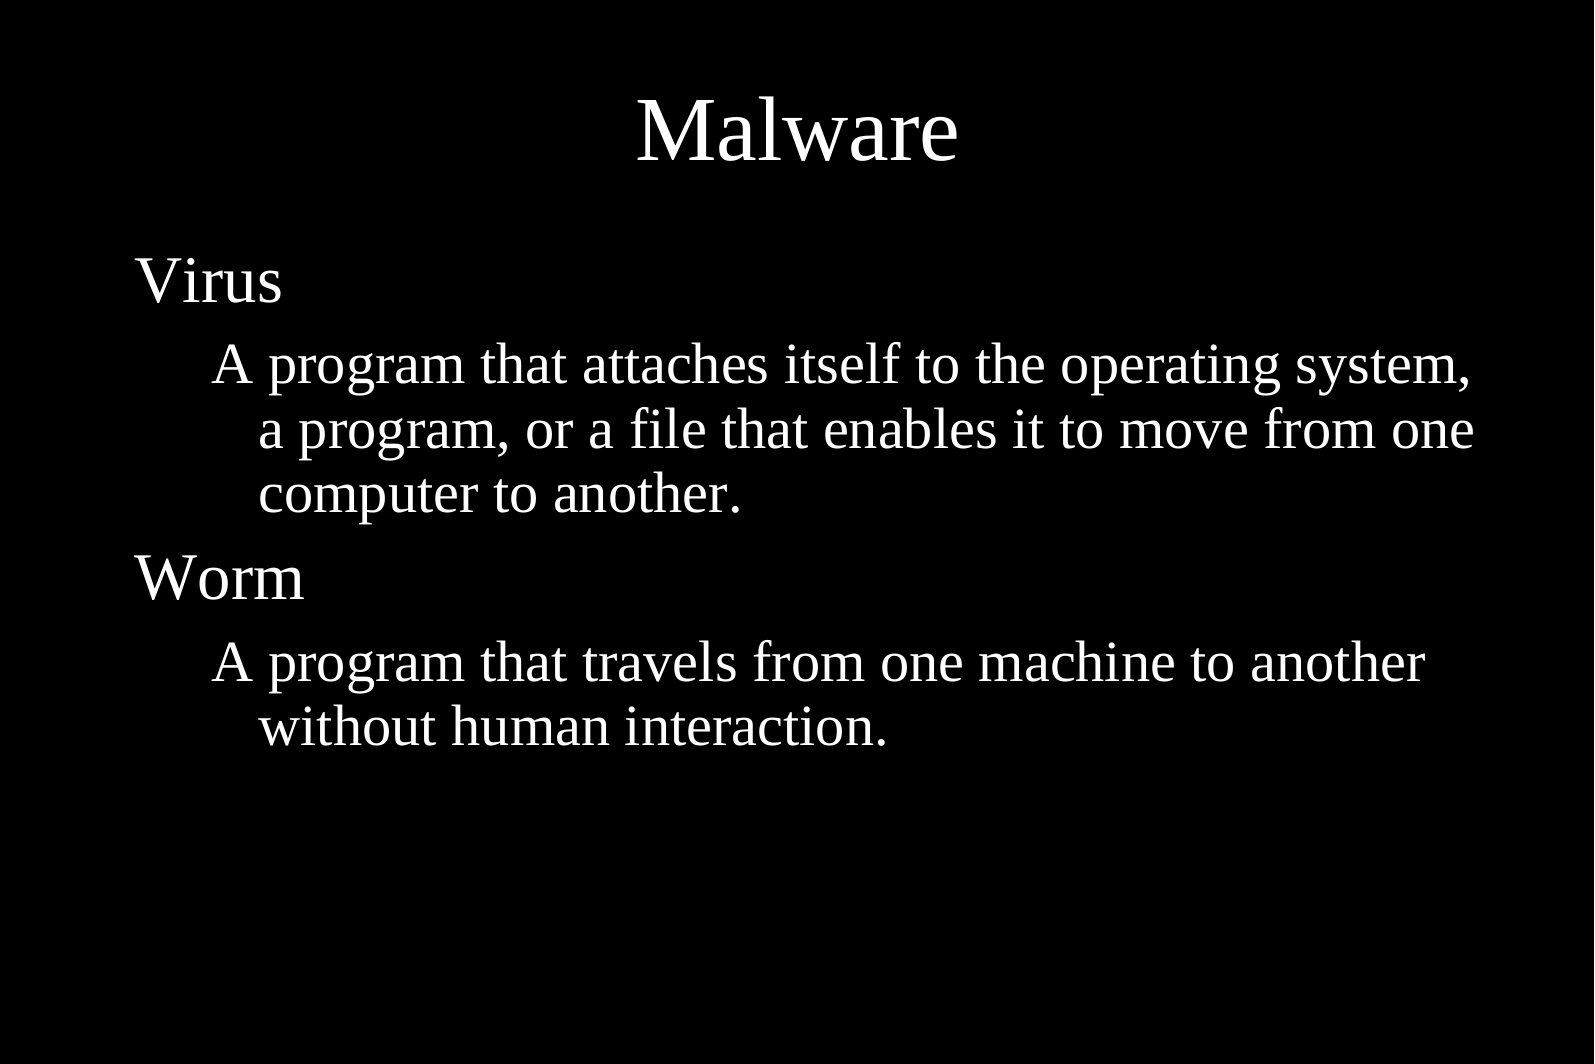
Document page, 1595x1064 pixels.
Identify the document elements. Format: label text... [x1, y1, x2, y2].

title Malware [117, 40, 1479, 219]
list Virus A program that attaches itself to the operating system, a program, or a file that enables it to move from one computer to another. Worm A program that travels from one machine to another without human interaction. [117, 242, 1479, 1052]
